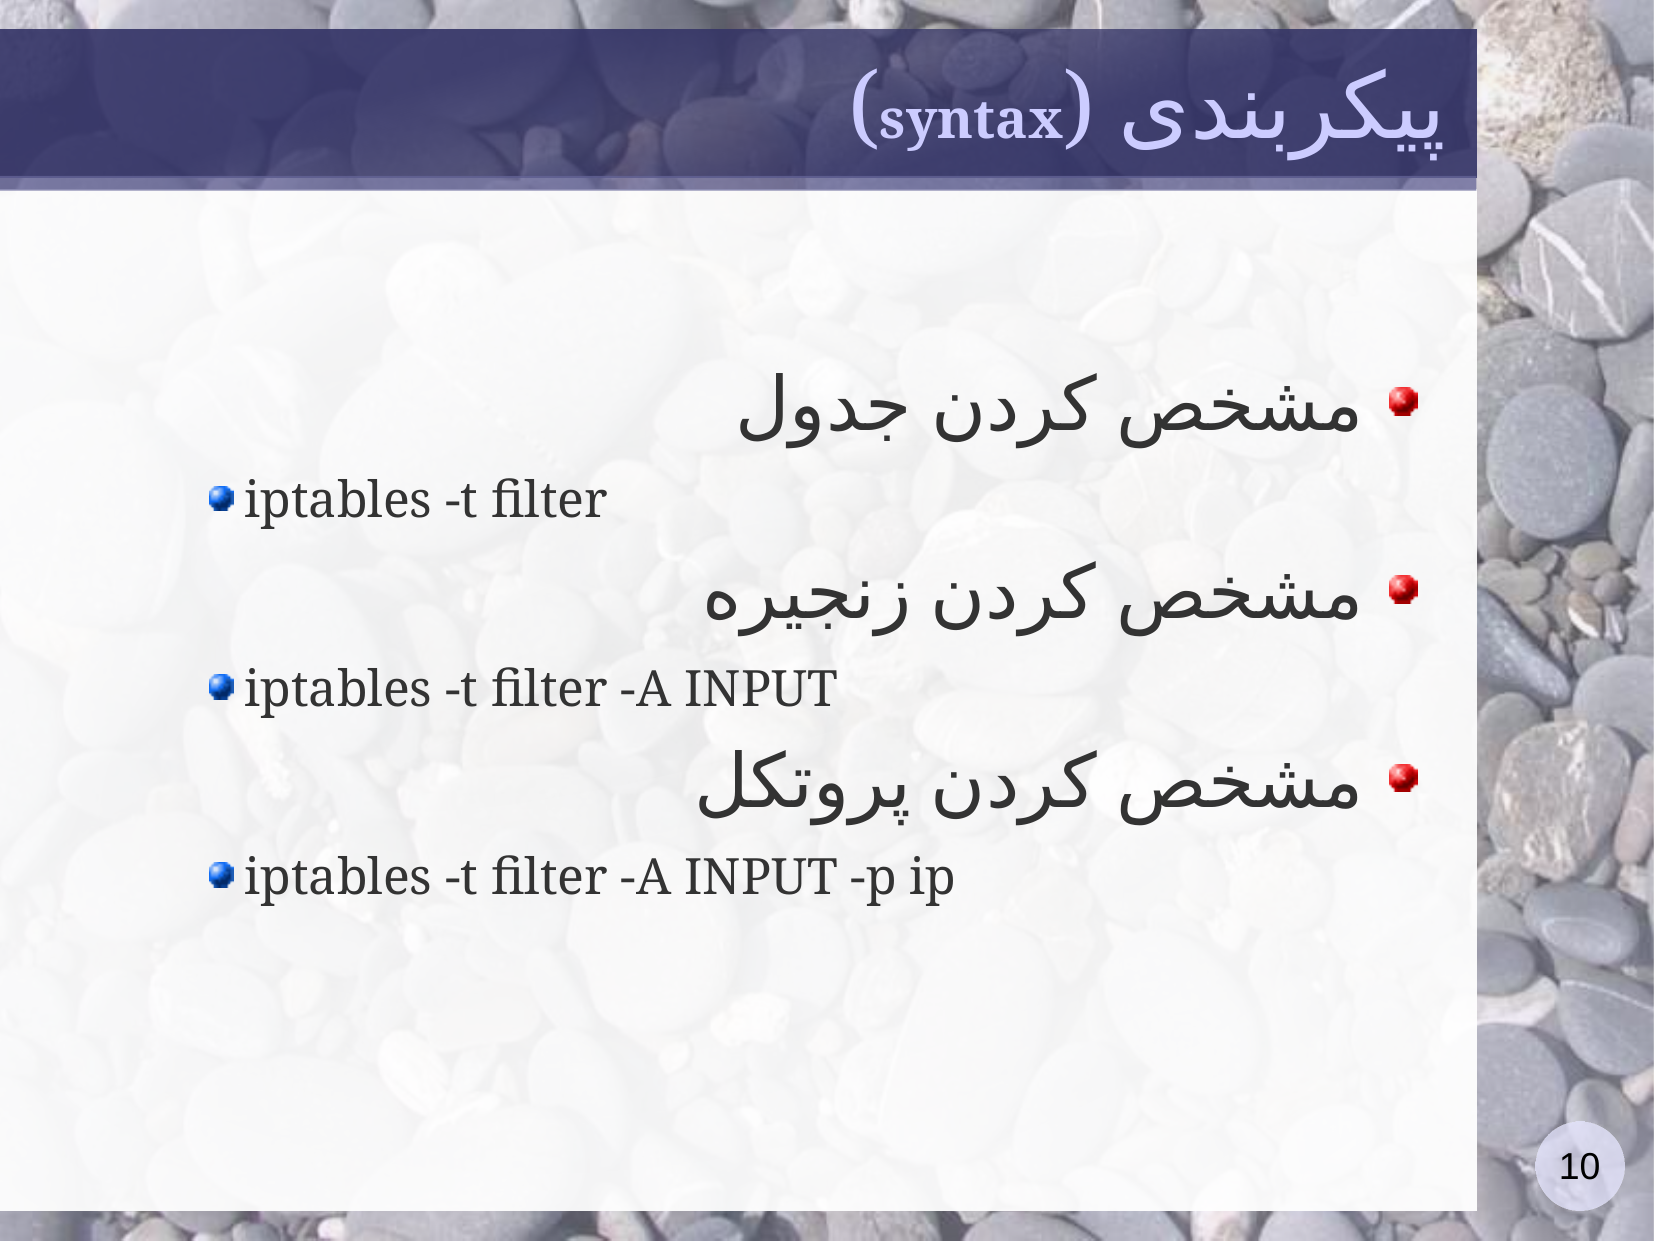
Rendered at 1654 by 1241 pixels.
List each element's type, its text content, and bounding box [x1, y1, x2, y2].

title پیکربندی (syntax) [29, 34, 1447, 173]
list مشخص کردن جدول iptables -t filter مشخص کردن زنجیره iptables -t filter -A INPUT مشخص کردن پروتکل iptables -t filter -A INPUT -p ip [59, 236, 1418, 1182]
